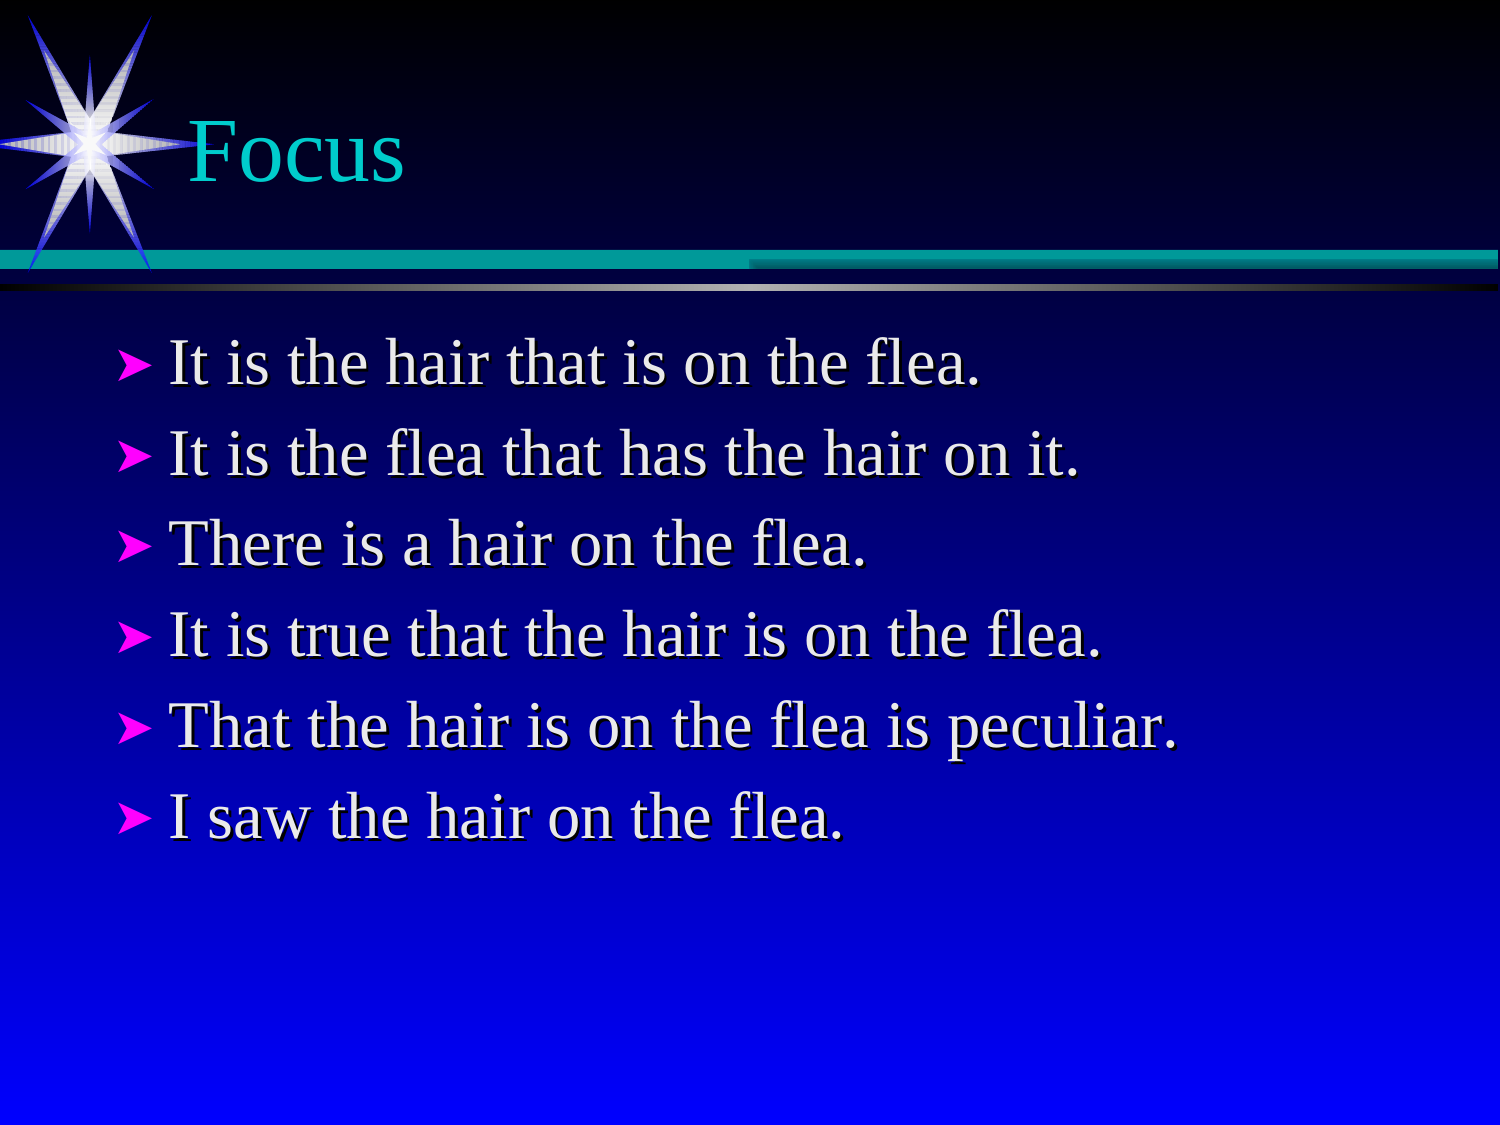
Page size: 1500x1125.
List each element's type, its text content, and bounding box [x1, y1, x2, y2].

title Focus [187, 56, 1463, 244]
text_box æ [35, 37, 44, 42]
text_box æ [135, 246, 144, 251]
text_box æ [135, 37, 144, 42]
text_box æ [36, 246, 44, 251]
list It is the hair that is on the flea. It is the flea that has the hair on it. There is a hair on the flea. It is true that the hair is on the flea. That the hair is on the flea is peculiar. I saw the hair on the flea. [112, 324, 1388, 1001]
